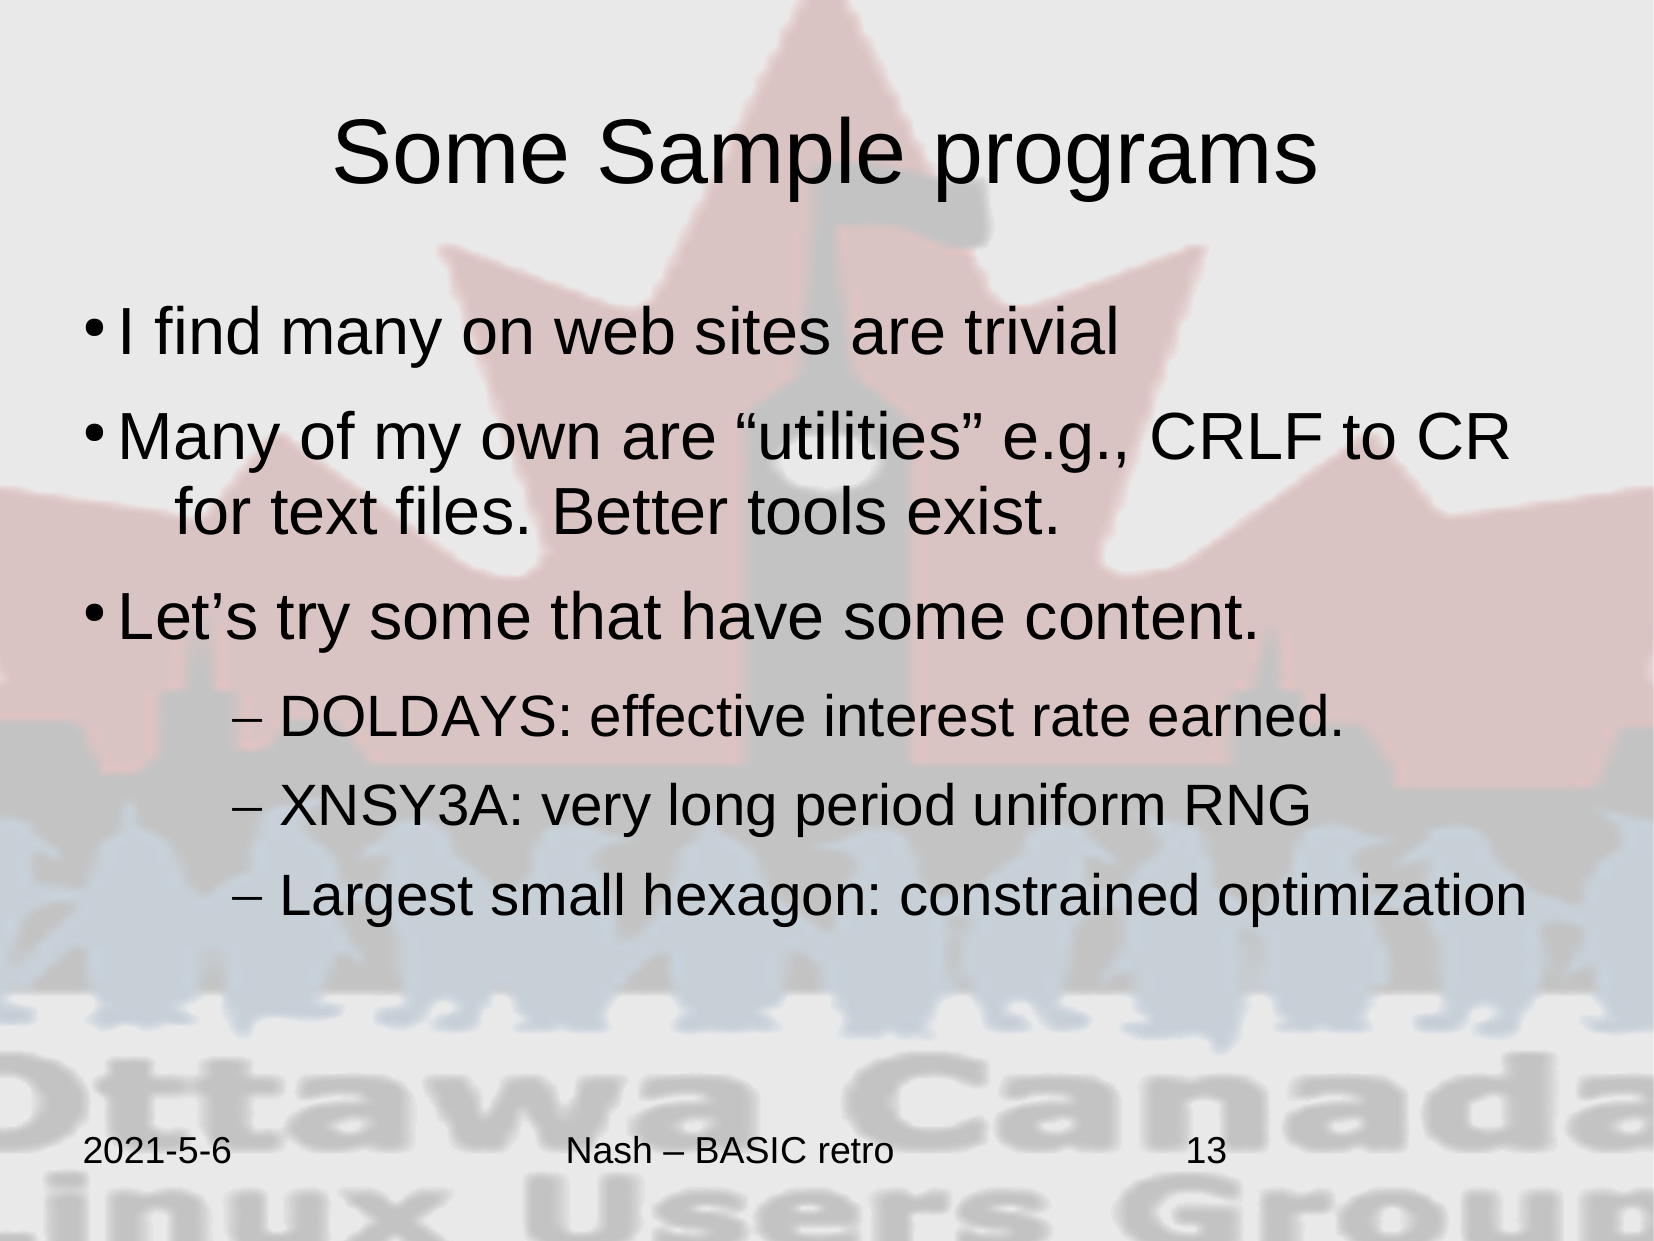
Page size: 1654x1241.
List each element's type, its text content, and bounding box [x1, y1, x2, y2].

picture [0, 0, 1654, 1241]
title Some Sample programs [82, 49, 1570, 256]
list I find many on web sites are trivial Many of my own are “utilities” e.g., CRLF to CR for text files. Better tools exist. Let’s try some that have some content. DOLDAYS: effective interest rate earned. XNSY3A: very long period uniform RNG Largest small hexagon: constrained optimization [82, 290, 1570, 1009]
